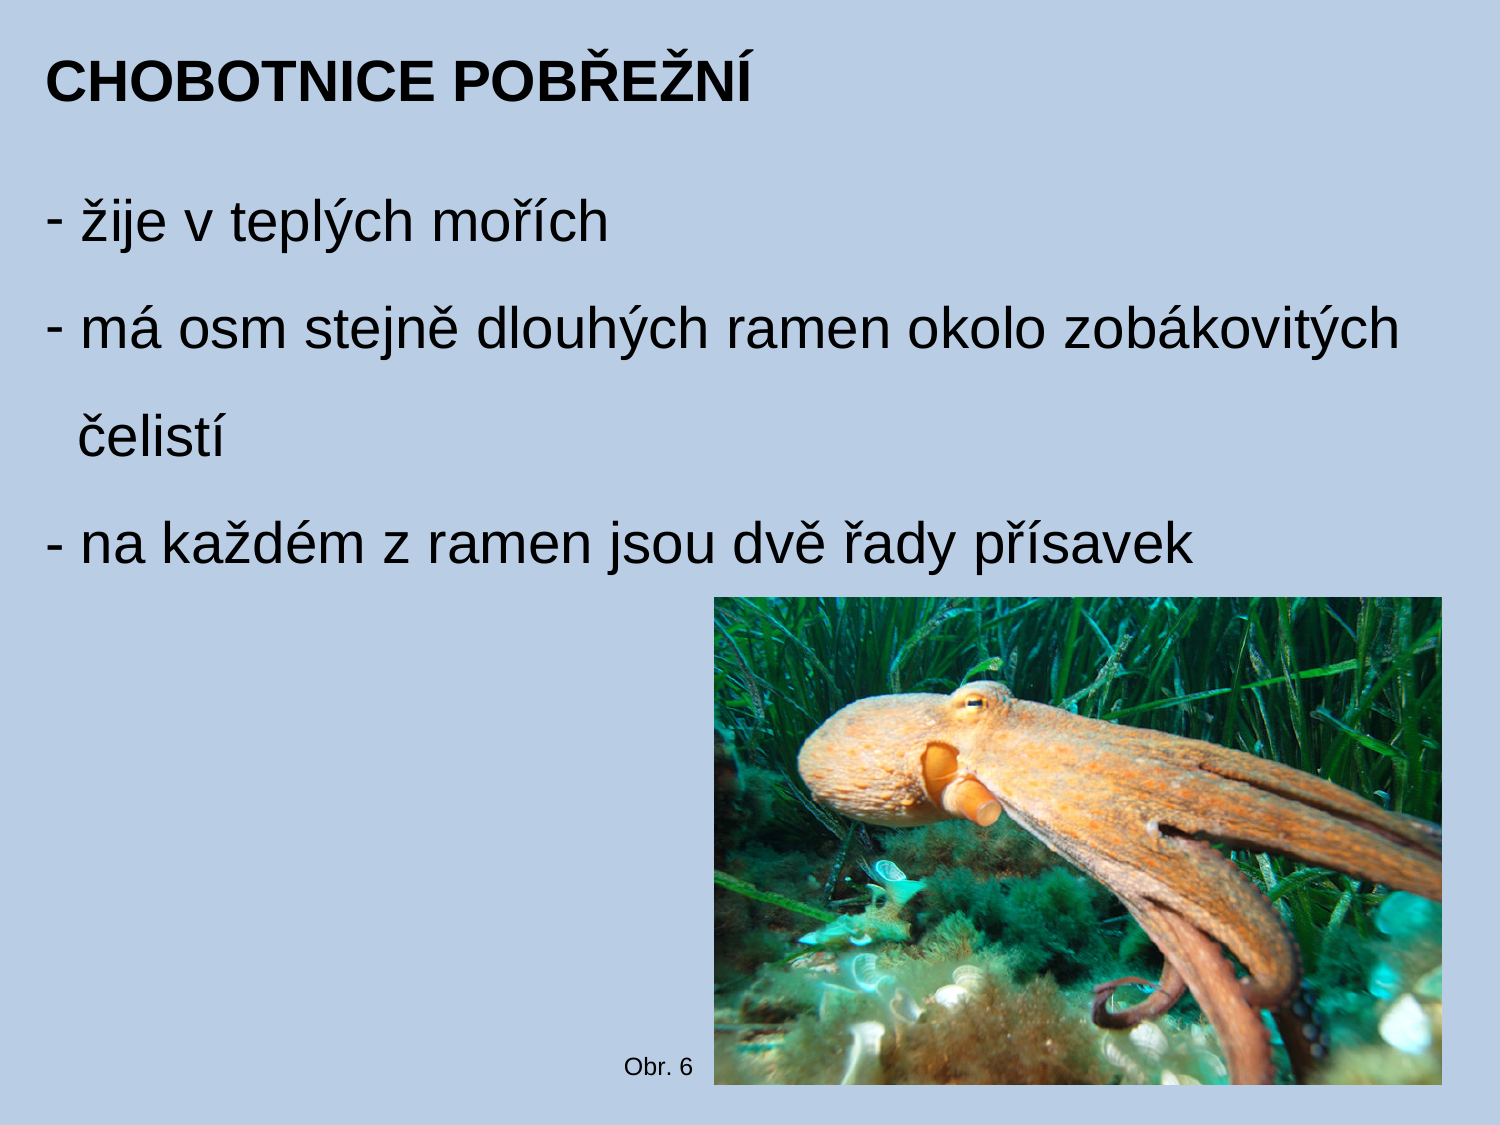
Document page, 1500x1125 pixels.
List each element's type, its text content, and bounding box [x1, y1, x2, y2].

picture [714, 597, 1442, 1085]
text_box Obr. 6 [609, 1042, 709, 1089]
text_box CHOBOTNICE POBŘEŽNÍ žije v teplých mořích má osm stejně dlouhých ramen okolo zobákovitých čelistí - na každém z ramen jsou dvě řady přísavek [30, 35, 1435, 583]
